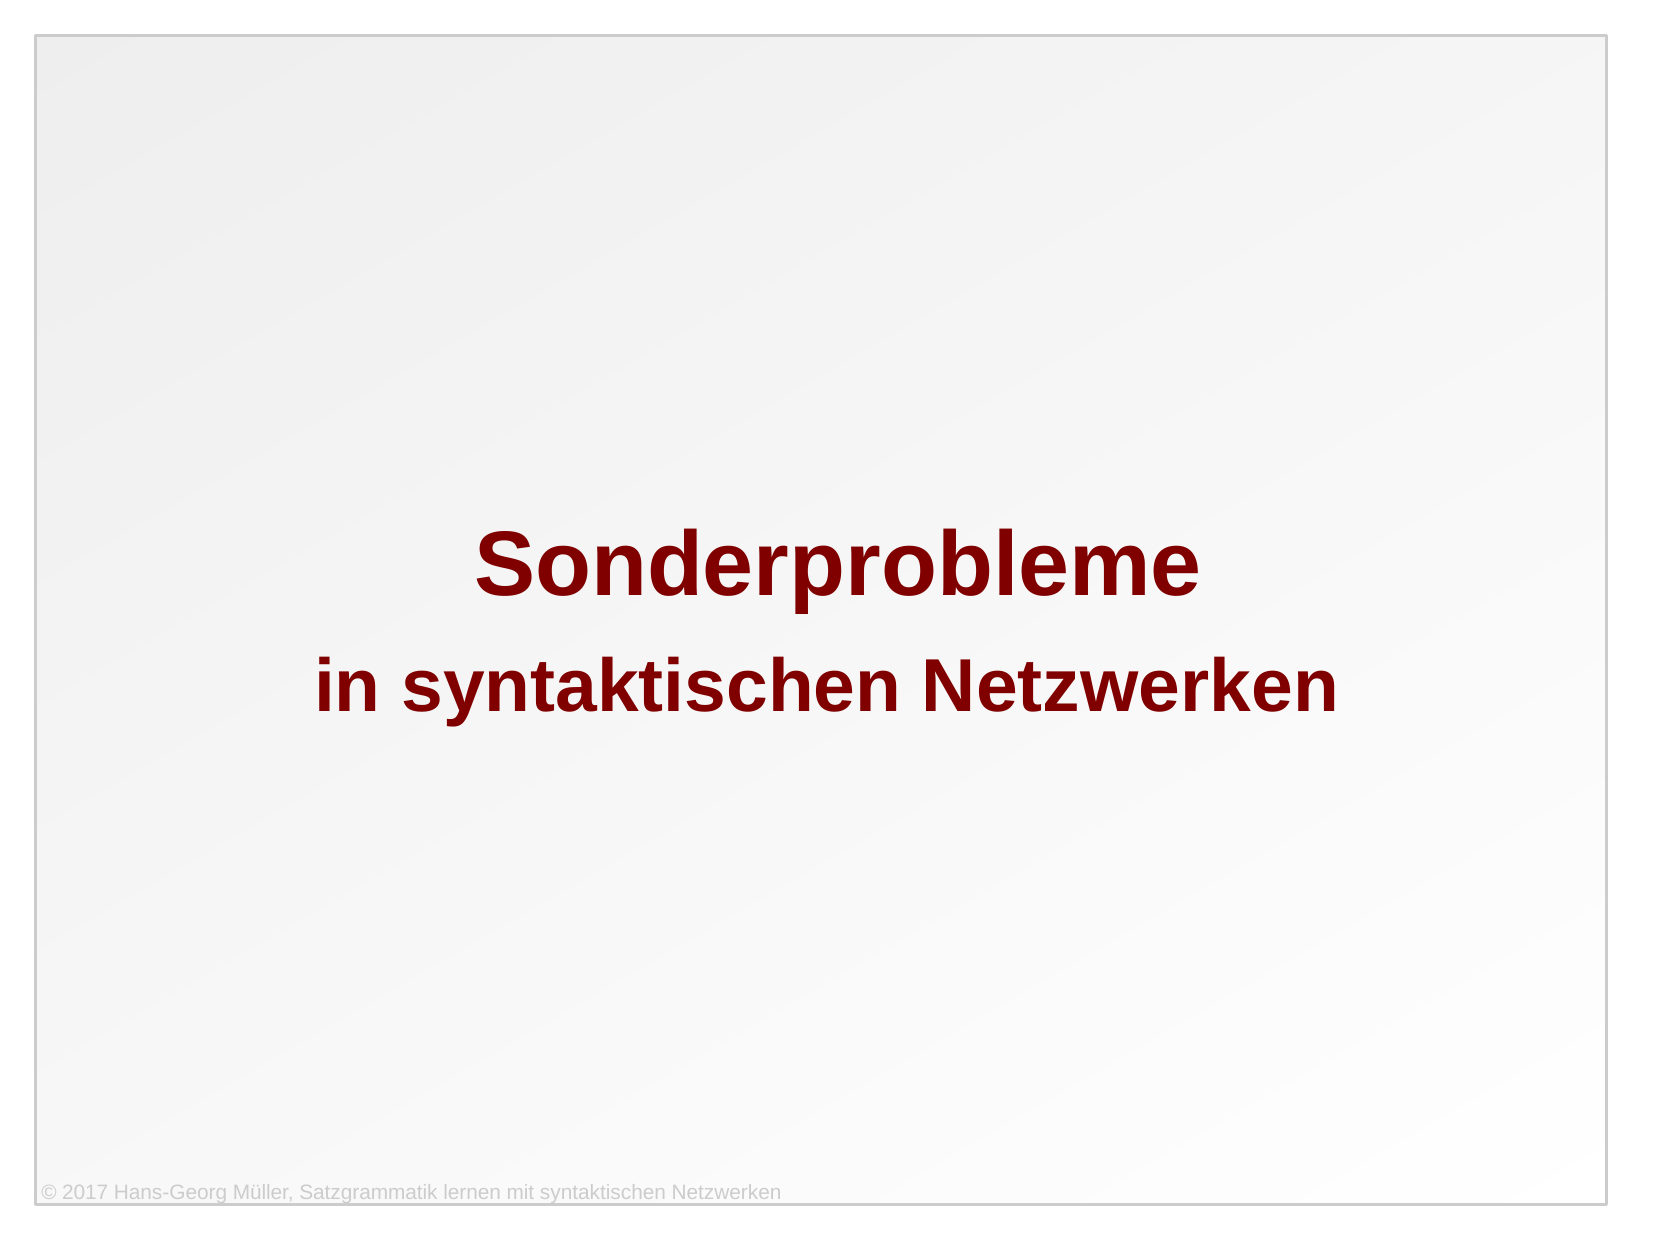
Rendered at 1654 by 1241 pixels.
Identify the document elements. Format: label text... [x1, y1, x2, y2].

title Sonderprobleme [94, 460, 1583, 668]
title in syntaktischen Netzwerken [82, 539, 1571, 747]
